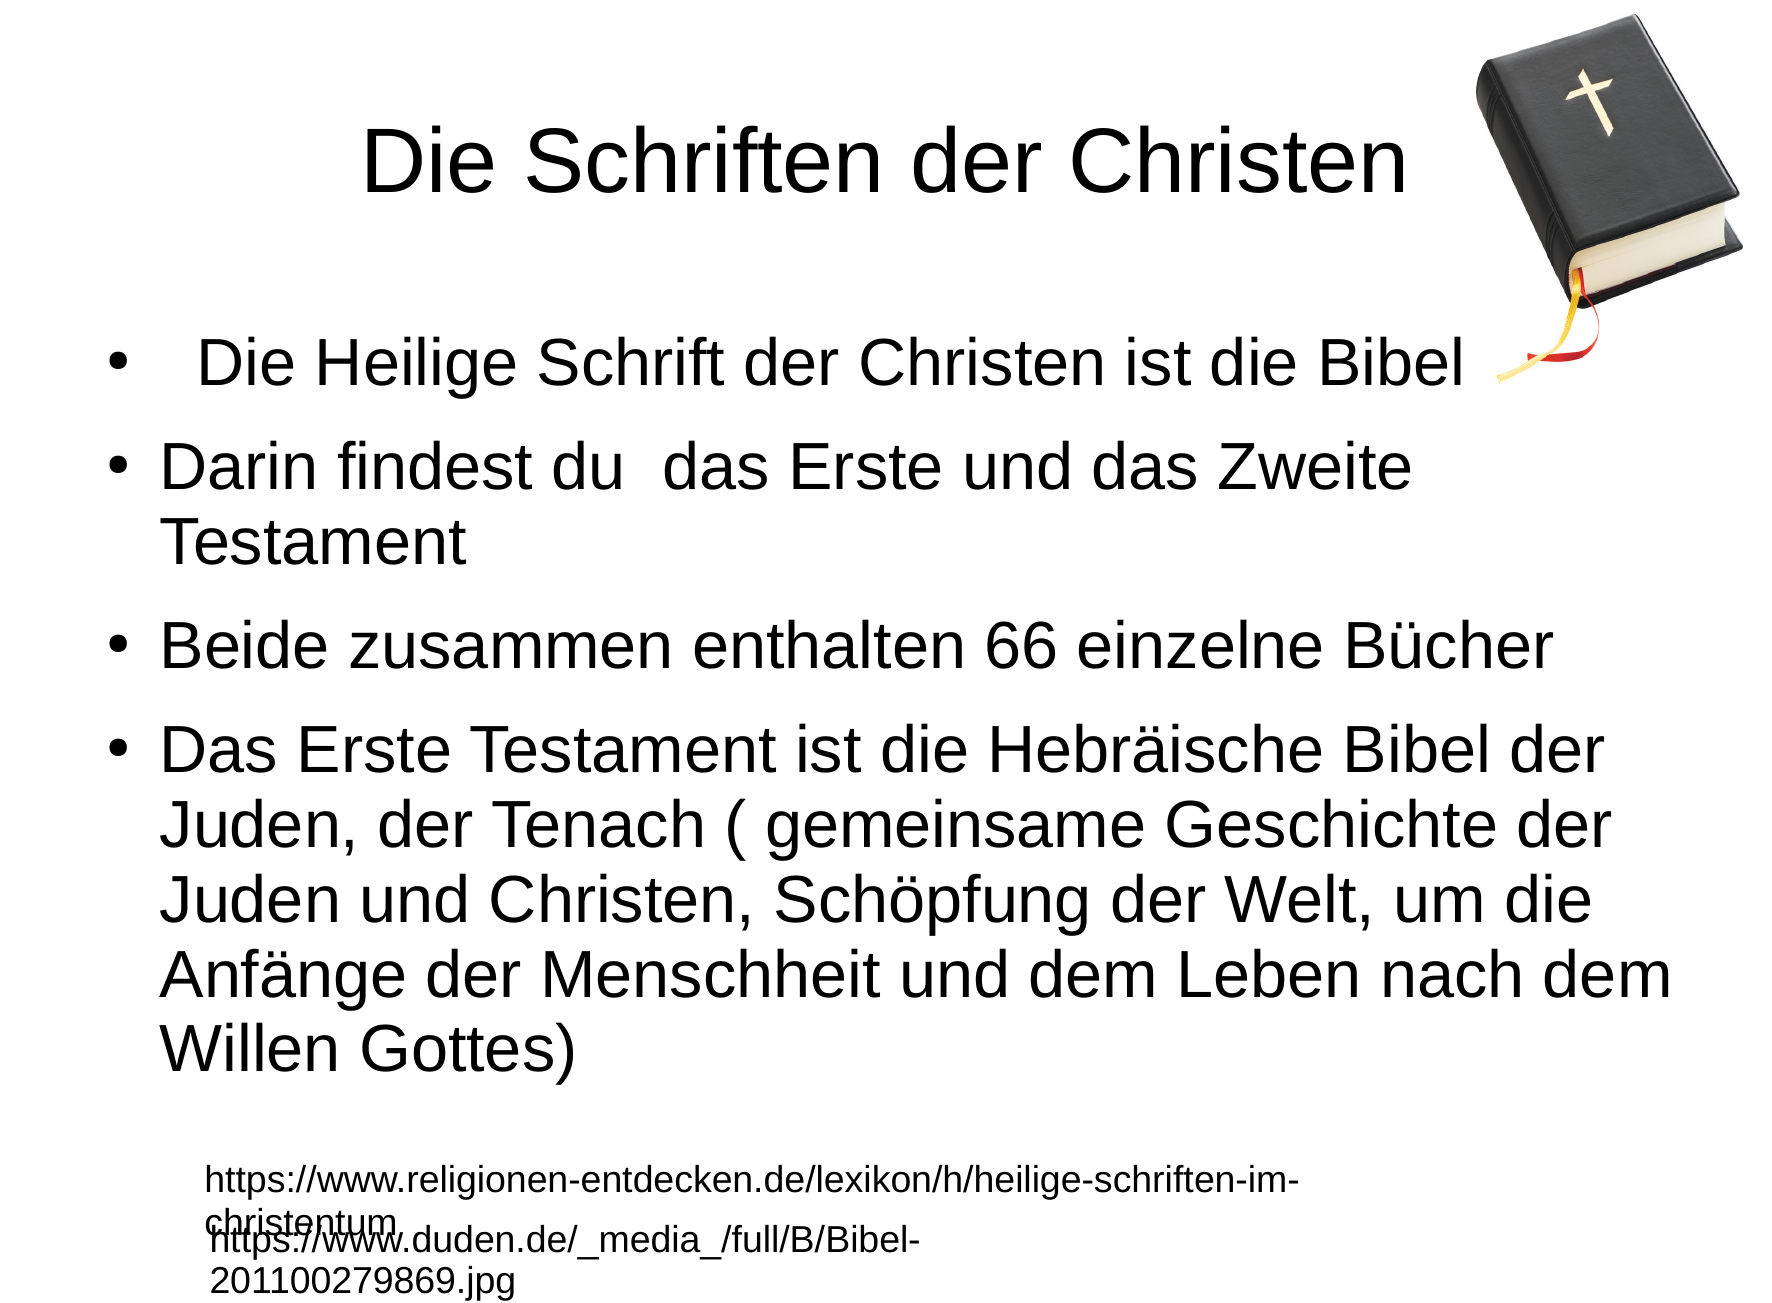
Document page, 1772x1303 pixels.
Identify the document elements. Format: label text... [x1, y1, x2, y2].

list Die Heilige Schrift der Christen ist die Bibel Darin findest du das Erste und das Zweite Testament Beide zusammen enthalten 66 einzelne Bücher Das Erste Testament ist die Hebräische Bibel der Juden, der Tenach ( gemeinsame Geschichte der Juden und Christen, Schöpfung der Welt, um die Anfänge der Menschheit und dem Leben nach dem Willen Gottes) [88, 324, 1684, 1295]
text_box https://www.duden.de/_media_/full/B/Bibel-201100279869.jpg [194, 1210, 1241, 1268]
text_box https://www.religionen-entdecken.de/lexikon/h/heilige-schriften-im-christentum [189, 1151, 1506, 1209]
picture [1476, 14, 1743, 384]
title Die Schriften der Christen [88, 52, 1476, 270]
